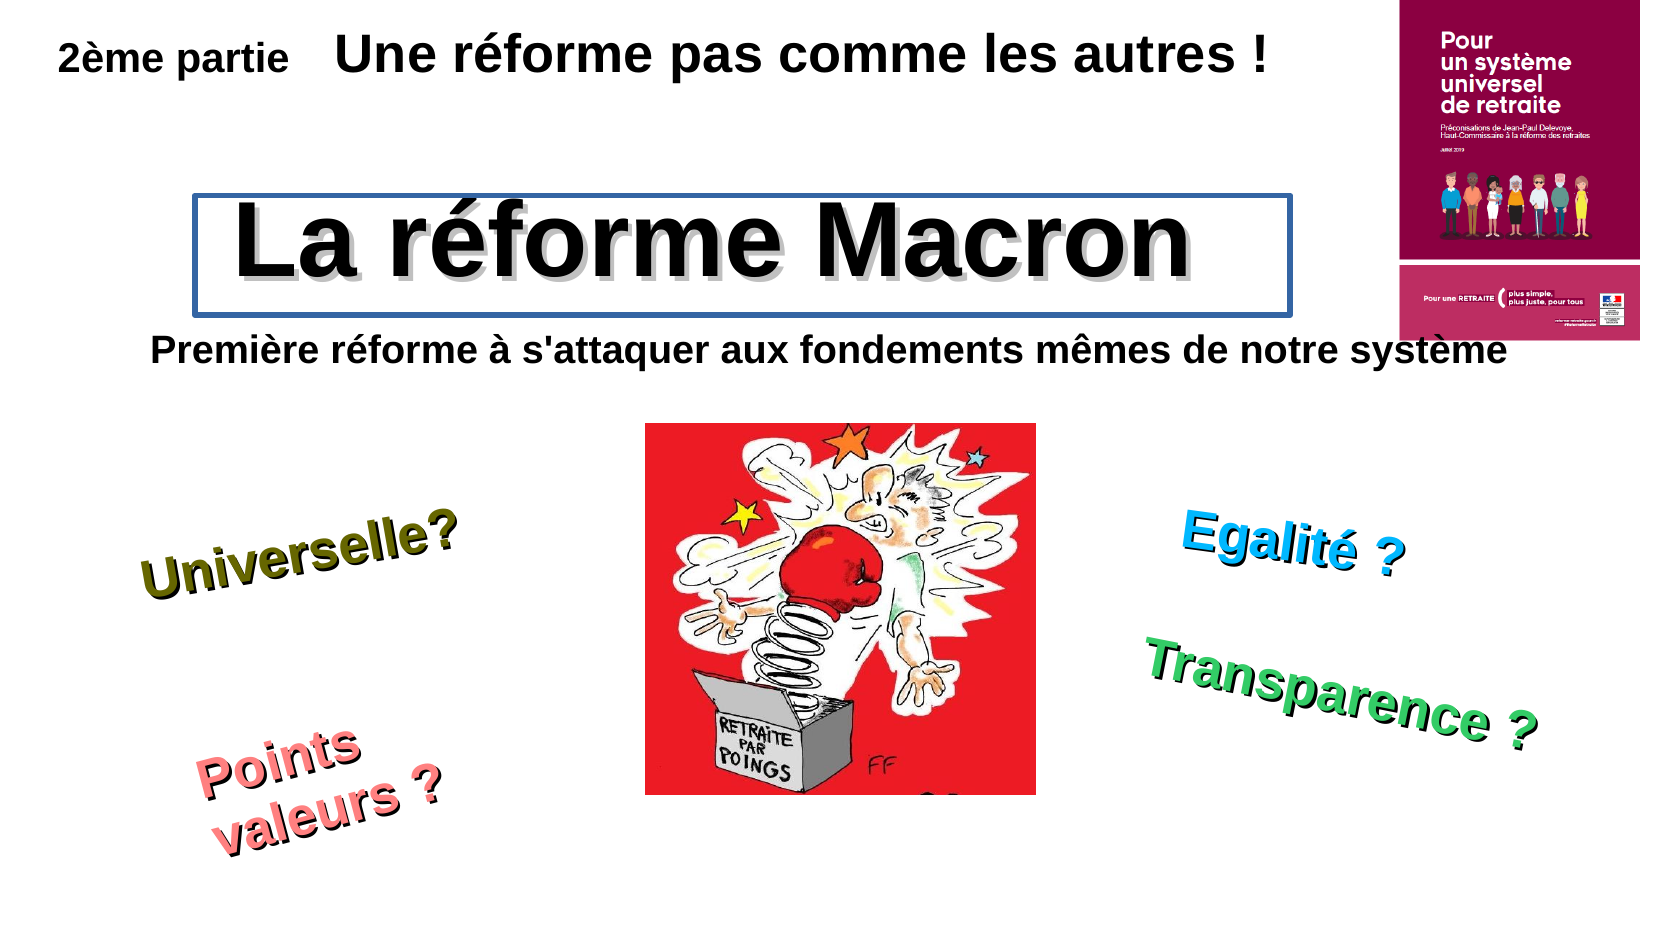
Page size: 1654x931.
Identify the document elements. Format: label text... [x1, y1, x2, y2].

text_box Egalité ? [1106, 480, 1548, 615]
text_box 2ème partie Une réforme pas comme les autres ! [42, 16, 1558, 194]
list La réforme Macron Première réforme à s'attaquer aux fondements mêmes de notre système [82, 180, 1571, 758]
picture [1397, 0, 1644, 346]
text_box Points valeurs ? [174, 660, 543, 881]
text_box Universelle? [120, 471, 563, 621]
list La réforme Macron Première réforme à s'attaquer aux fondements mêmes de notre système [198, 198, 1287, 312]
picture [645, 423, 1036, 796]
text_box Transparence ? [1121, 615, 1593, 780]
